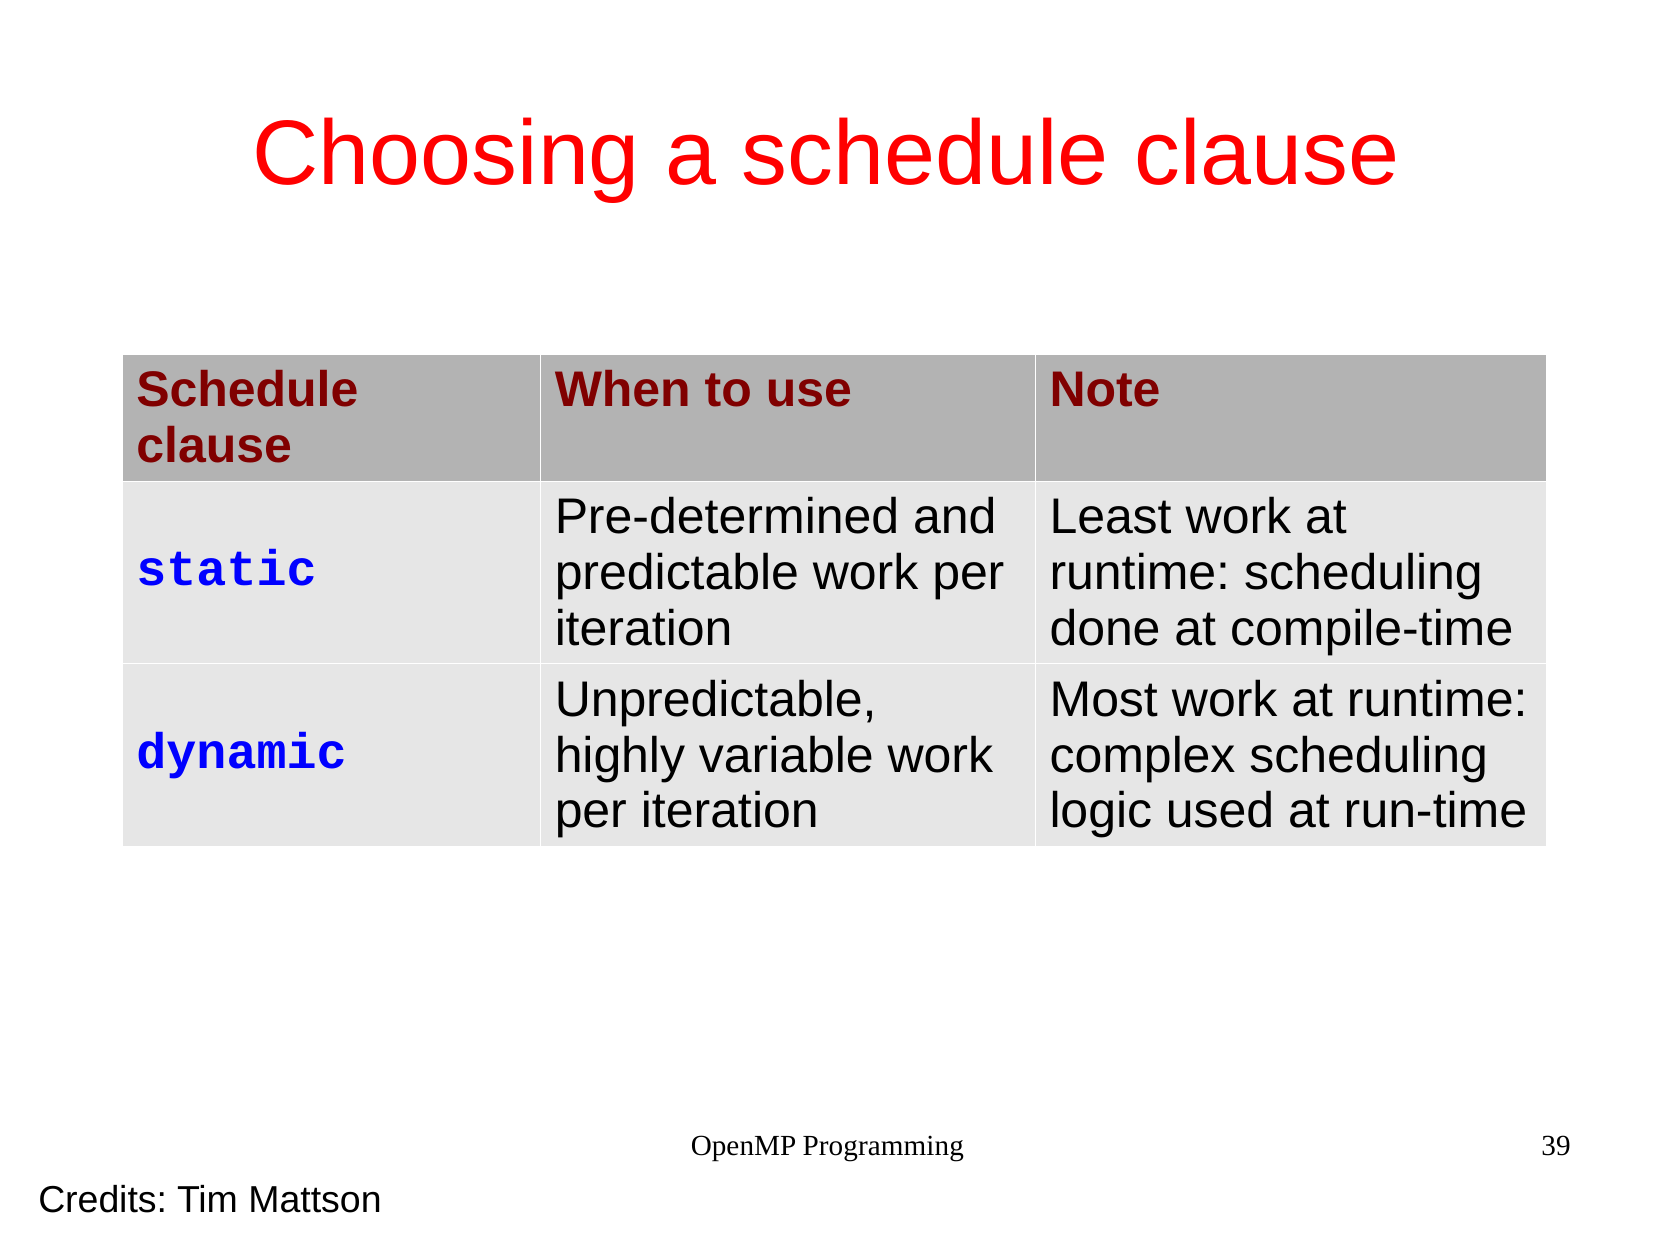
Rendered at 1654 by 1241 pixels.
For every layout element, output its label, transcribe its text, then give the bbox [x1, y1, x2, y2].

table_header When to use [541, 355, 1035, 481]
text_box Credits: Tim Mattson [23, 1171, 397, 1229]
table_cell Unpredictable, highly variable work per iteration [541, 664, 1035, 846]
table_header Schedule clause [123, 355, 540, 481]
table_cell Least work at runtime: scheduling done at compile-time [1036, 482, 1546, 663]
table_cell static [123, 482, 540, 663]
table_header Note [1036, 355, 1546, 481]
table_cell Pre-determined and predictable work per iteration [541, 482, 1035, 663]
table_cell Most work at runtime: complex scheduling logic used at run-time [1036, 664, 1546, 846]
table_cell dynamic [123, 664, 540, 846]
title Choosing a schedule clause [82, 49, 1571, 257]
